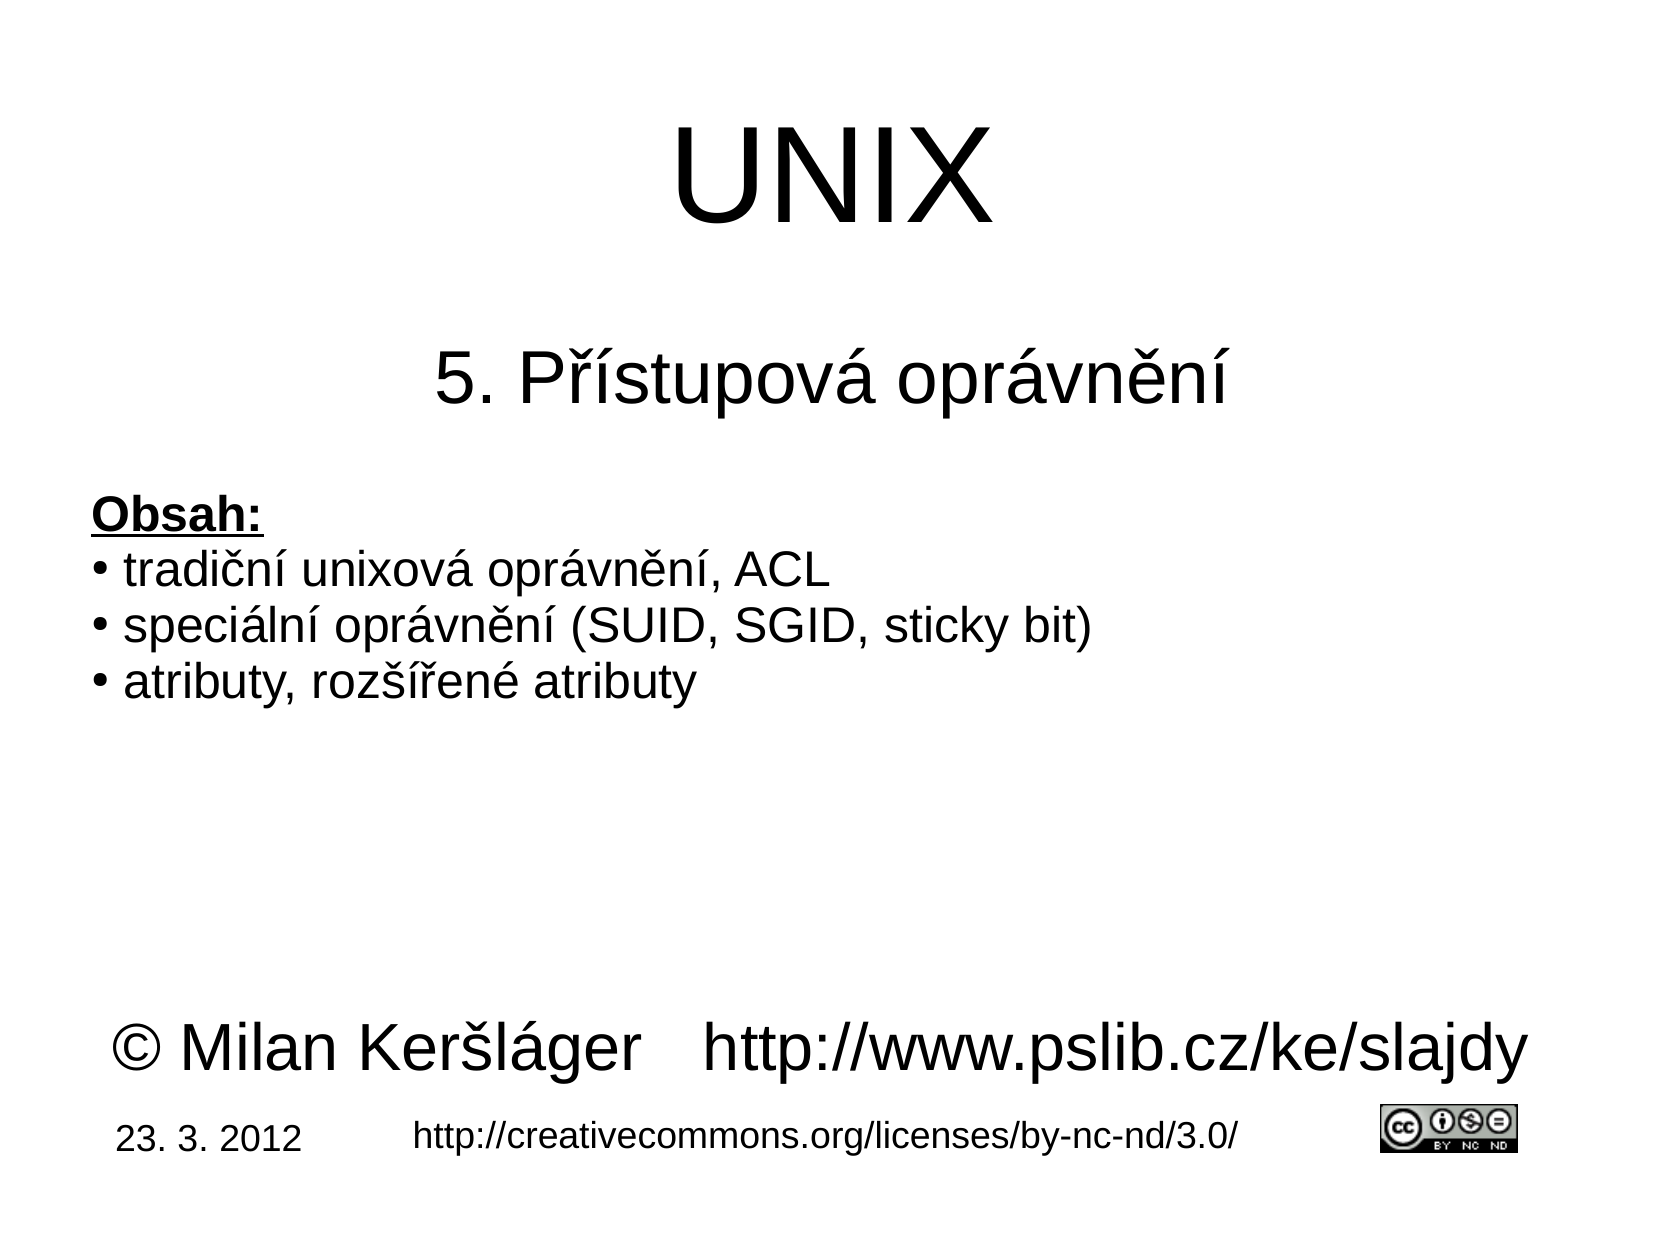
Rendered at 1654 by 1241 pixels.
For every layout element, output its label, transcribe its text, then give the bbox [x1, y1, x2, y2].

title UNIX 5. Přístupová oprávnění [88, 56, 1577, 461]
text_box 23.3.2012 [100, 1110, 337, 1168]
text_box Obsah: tradiční unixová oprávnění, ACL speciální oprávnění (SUID, SGID, sticky bit) atributy, rozšířené atributy [76, 478, 1583, 717]
picture [1380, 1104, 1518, 1153]
list © Milan Keršláger http://www.pslib.cz/ke/slajdy [76, 1009, 1565, 1087]
text_box http://creativecommons.org/licenses/by-nc-nd/3.0/ [339, 1107, 1313, 1165]
